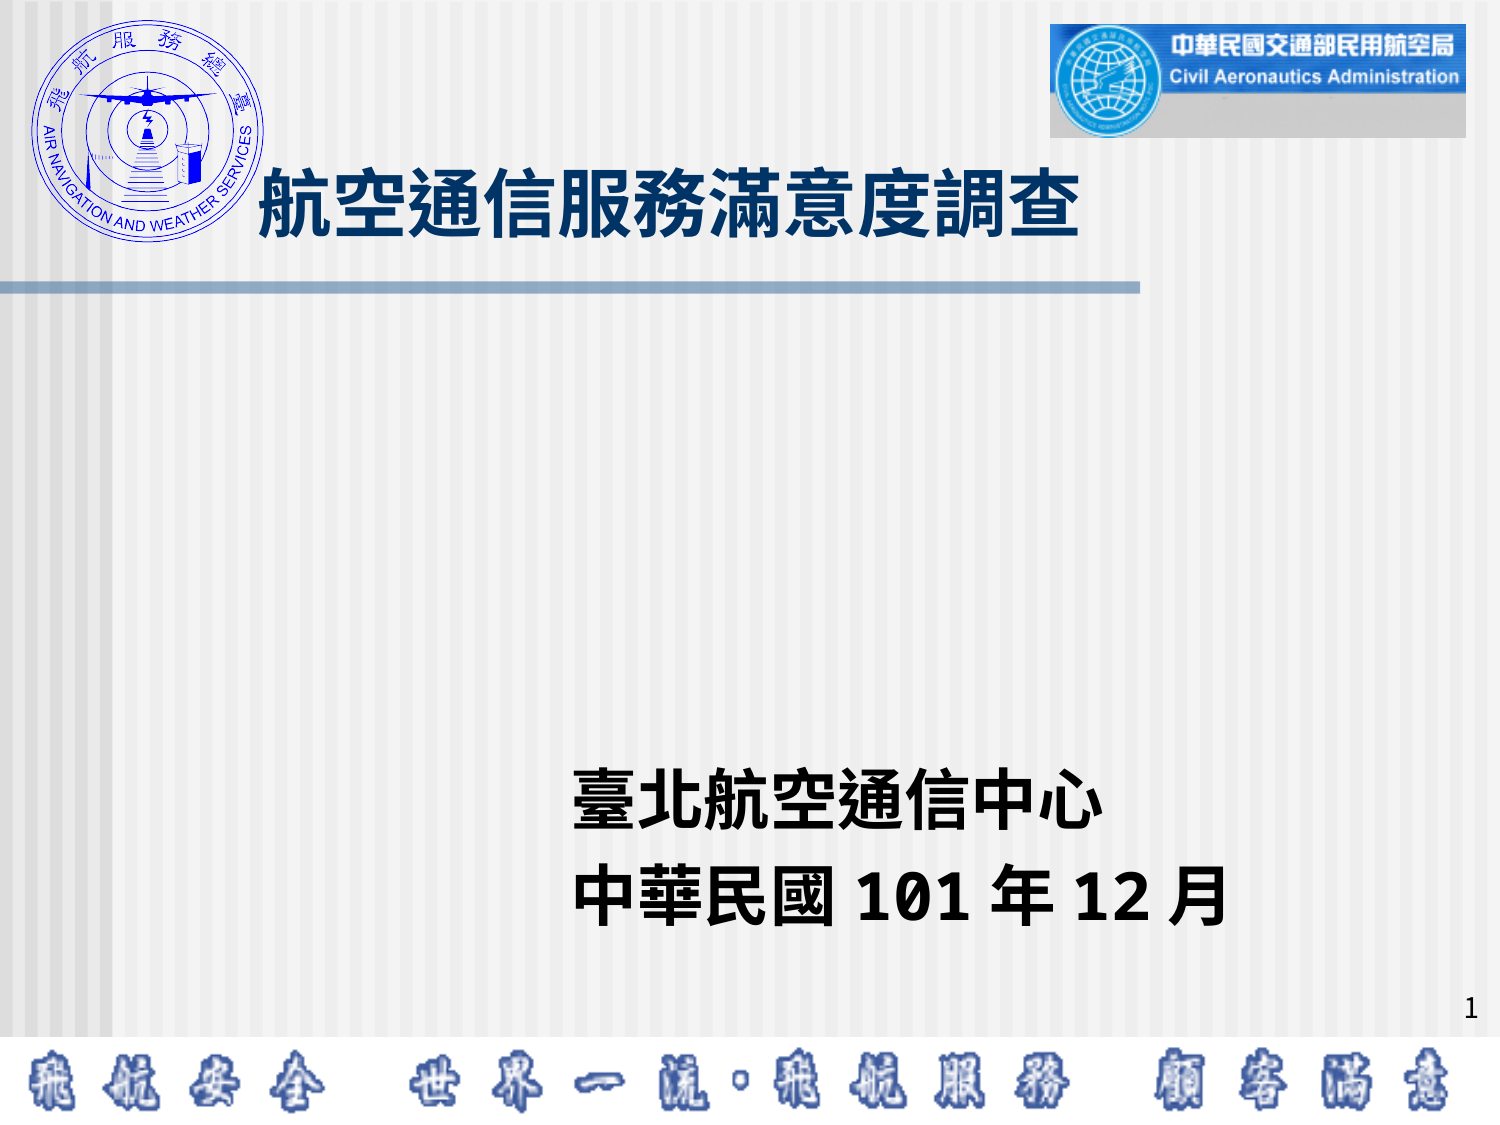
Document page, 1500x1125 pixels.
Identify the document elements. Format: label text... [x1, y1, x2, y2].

list 臺北航空通信中心 中華民國101年12月 [137, 749, 1468, 1000]
text_box <編號> [1181, 964, 1495, 1040]
title 航空通信服務滿意度調查 [242, 148, 1500, 255]
